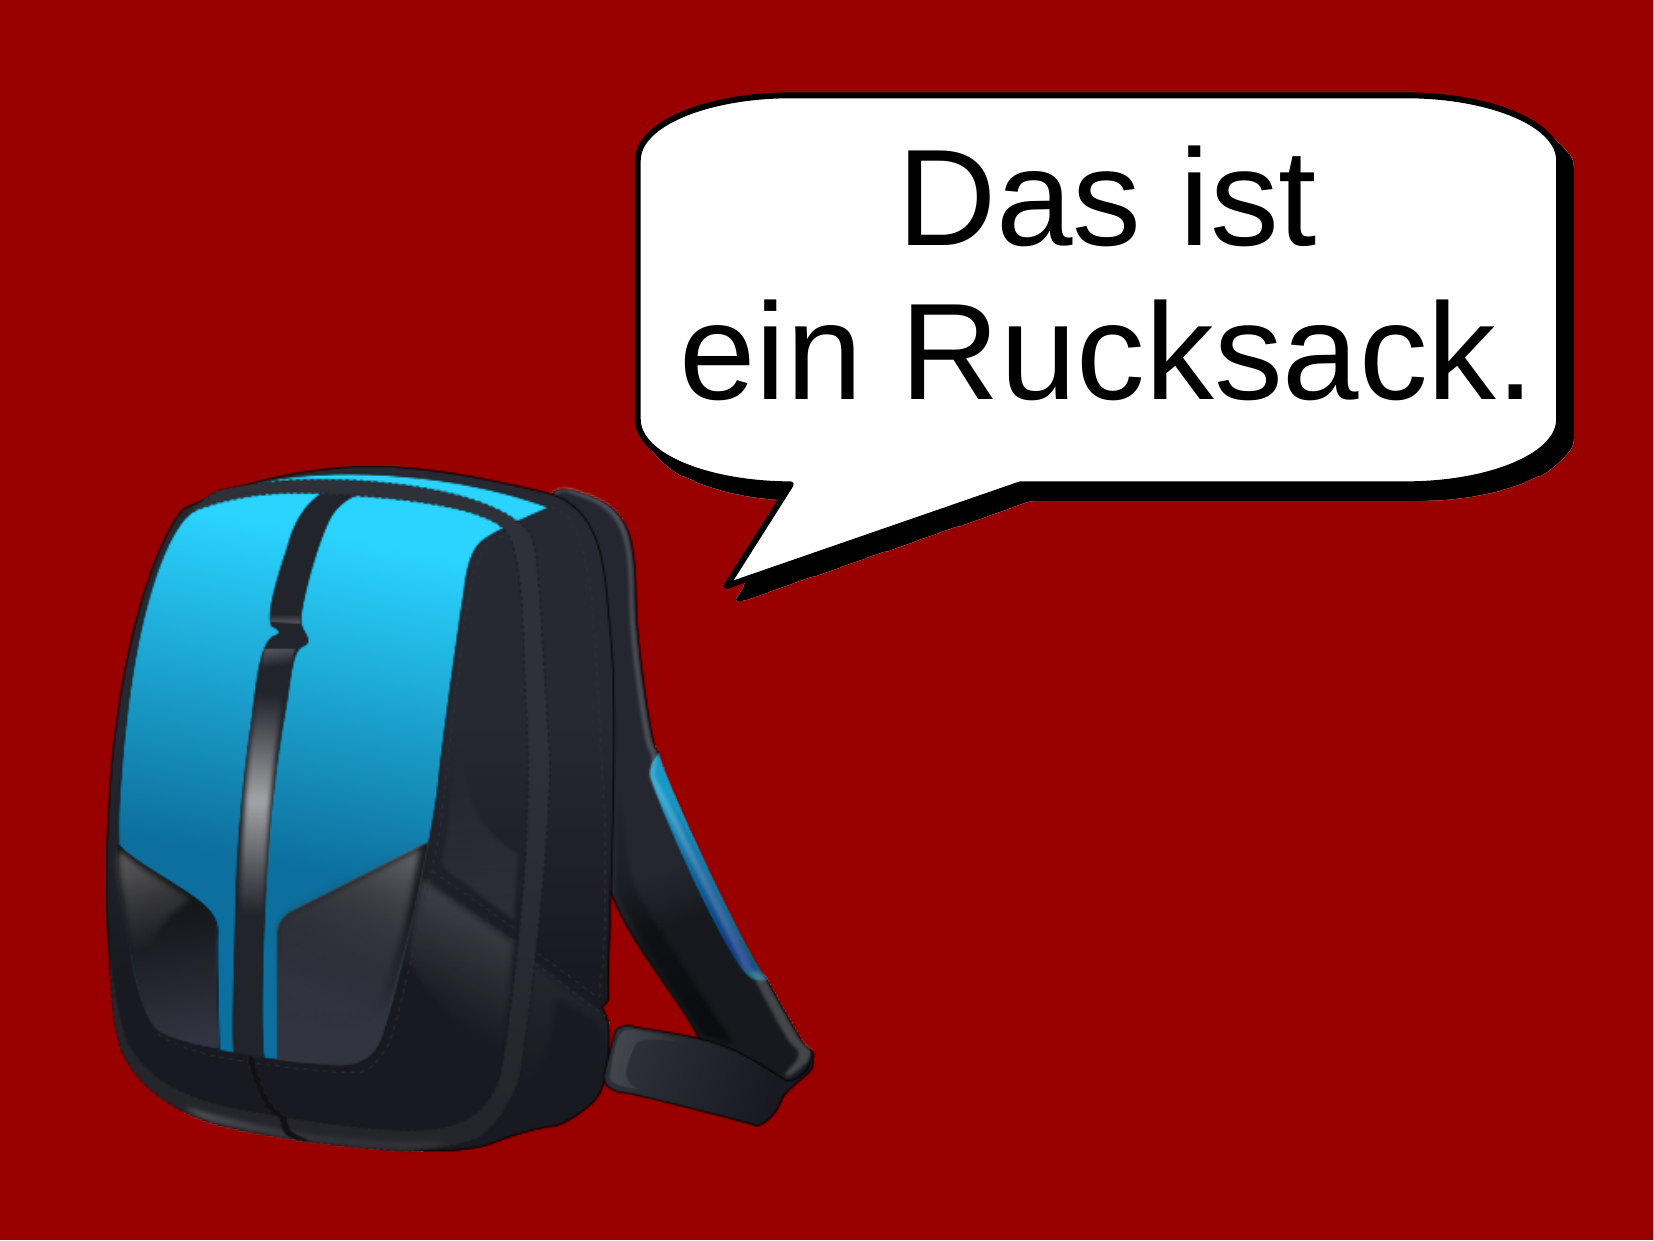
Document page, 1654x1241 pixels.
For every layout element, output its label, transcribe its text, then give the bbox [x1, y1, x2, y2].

text_box Das ist ein Rucksack. [631, 113, 1583, 449]
picture [106, 466, 819, 1155]
text_box [685, 95, 1512, 113]
text_box [654, 449, 1543, 554]
